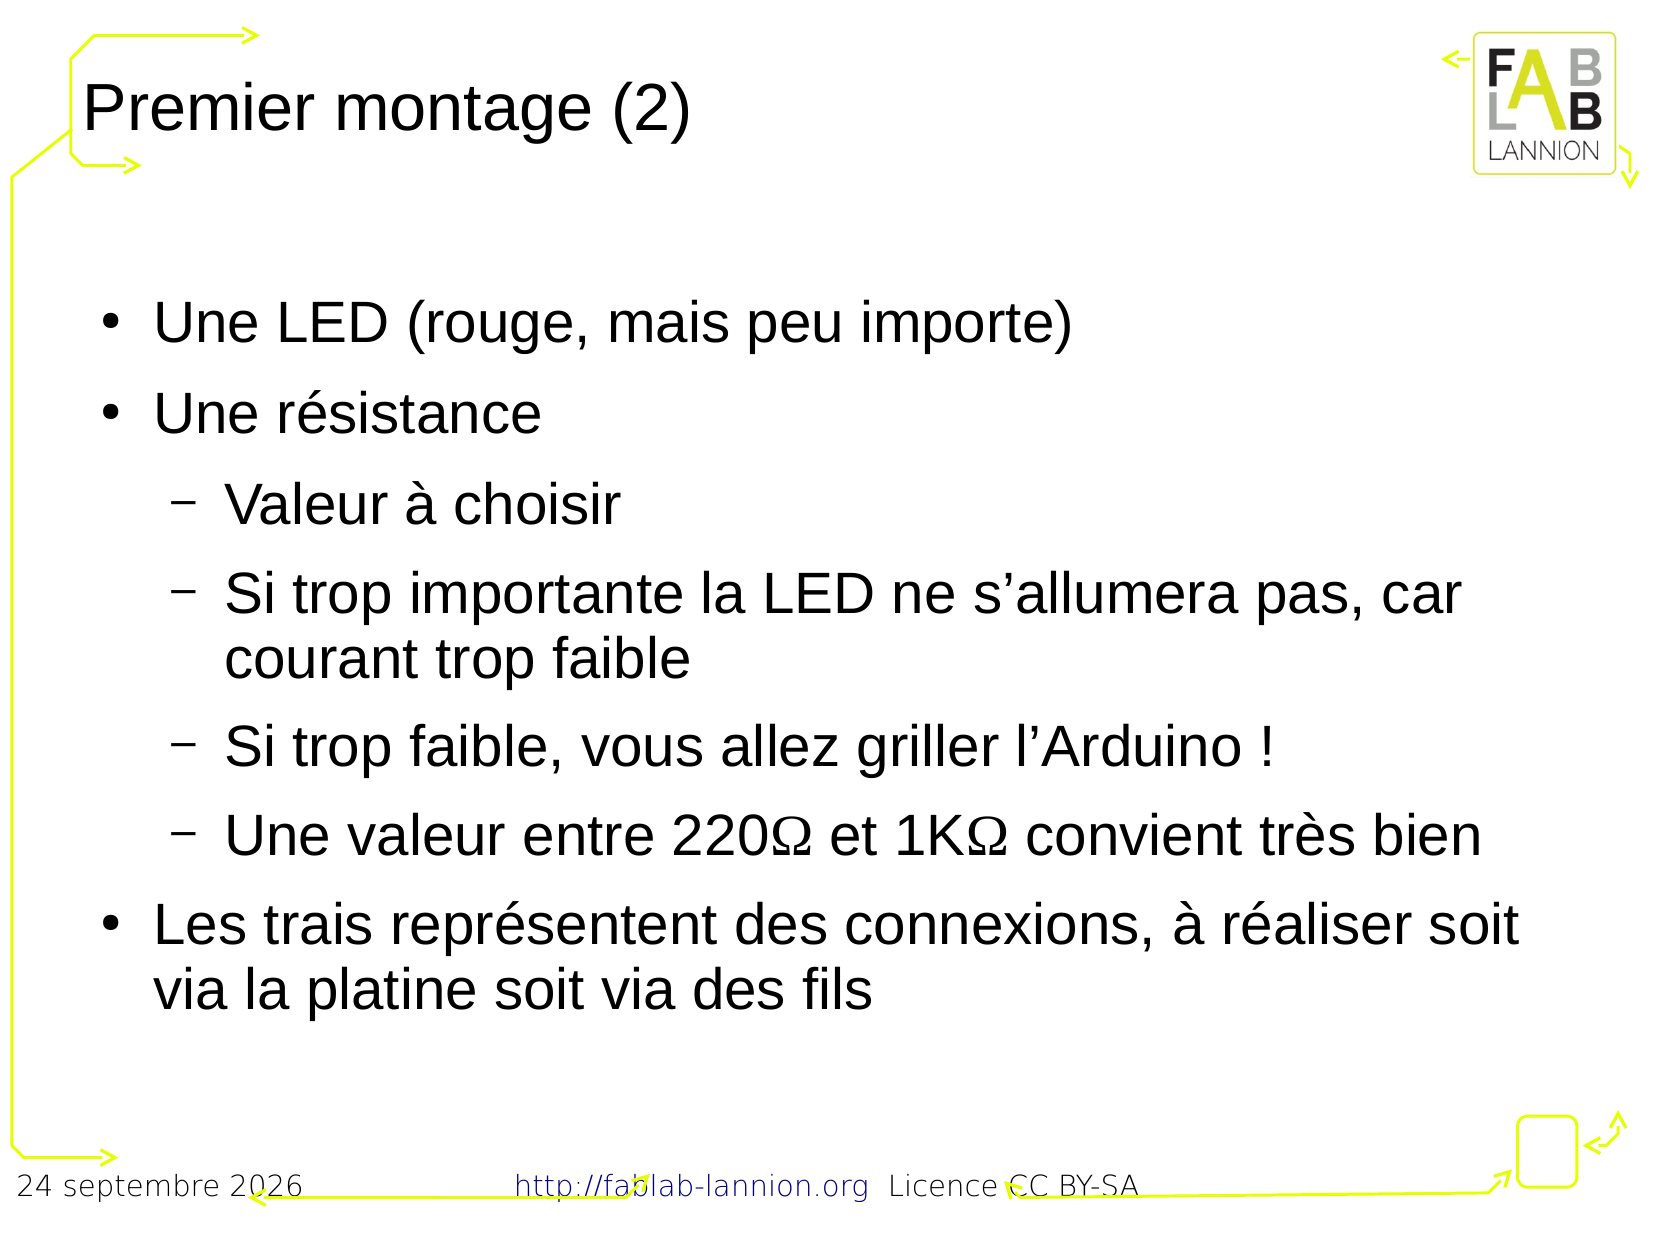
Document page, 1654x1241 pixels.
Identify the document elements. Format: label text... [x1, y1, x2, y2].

list Une LED (rouge, mais peu importe) Une résistance Valeur à choisir Si trop importante la LED ne s’allumera pas, car courant trop faible Si trop faible, vous allez griller l’Arduino ! Une valeur entre 220Ω et 1KΩ convient très bien Les trais représentent des connexions, à réaliser soit via la platine soit via des fils [82, 290, 1571, 1099]
title Premier montage (2) [82, 49, 1441, 166]
picture [1470, 29, 1619, 178]
